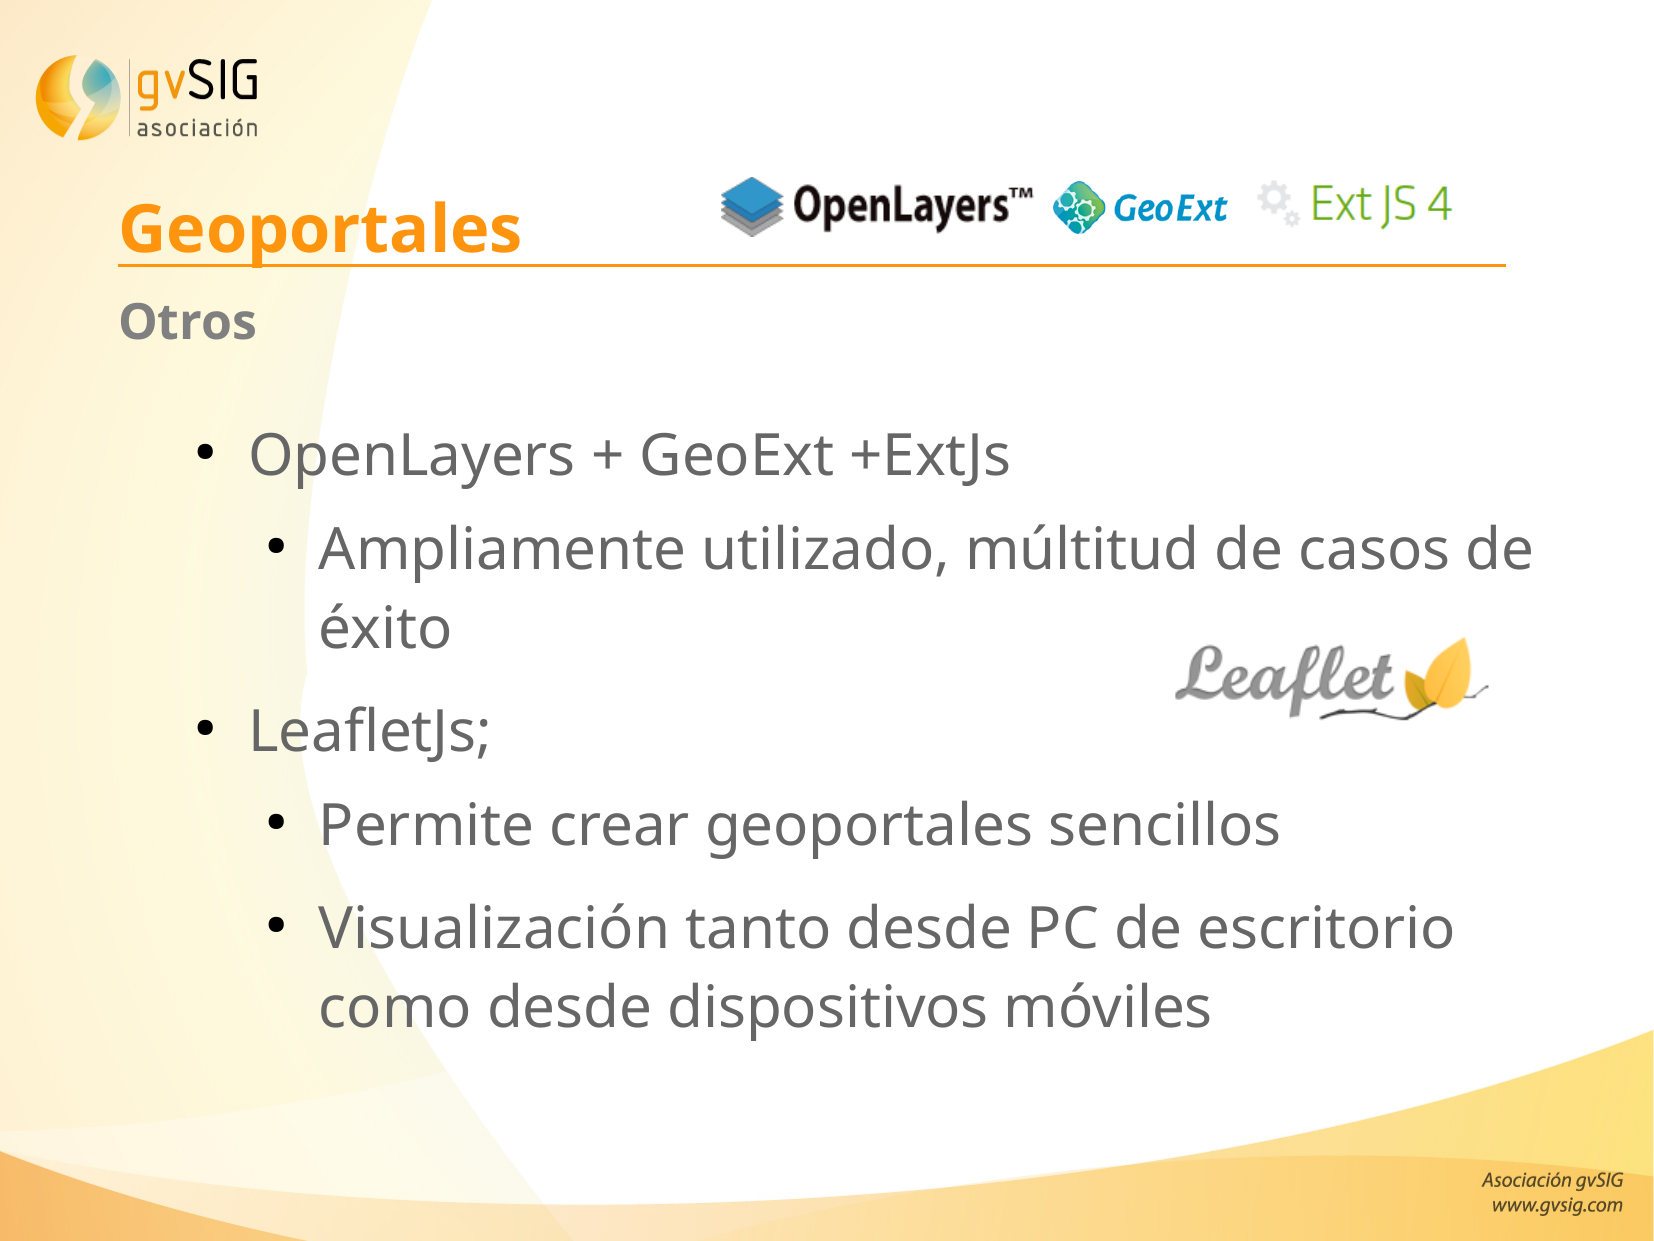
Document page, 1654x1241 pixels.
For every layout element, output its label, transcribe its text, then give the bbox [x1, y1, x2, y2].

list OpenLayers + GeoExt +ExtJs Ampliamente utilizado, múltitud de casos de éxito LeafletJs; Permite crear geoportales sencillos Visualización tanto desde PC de escritorio como desde dispositivos móviles [177, 413, 1565, 887]
title Otros [118, 276, 857, 365]
picture [0, 0, 1654, 1241]
title Geoportales [118, 177, 1607, 276]
